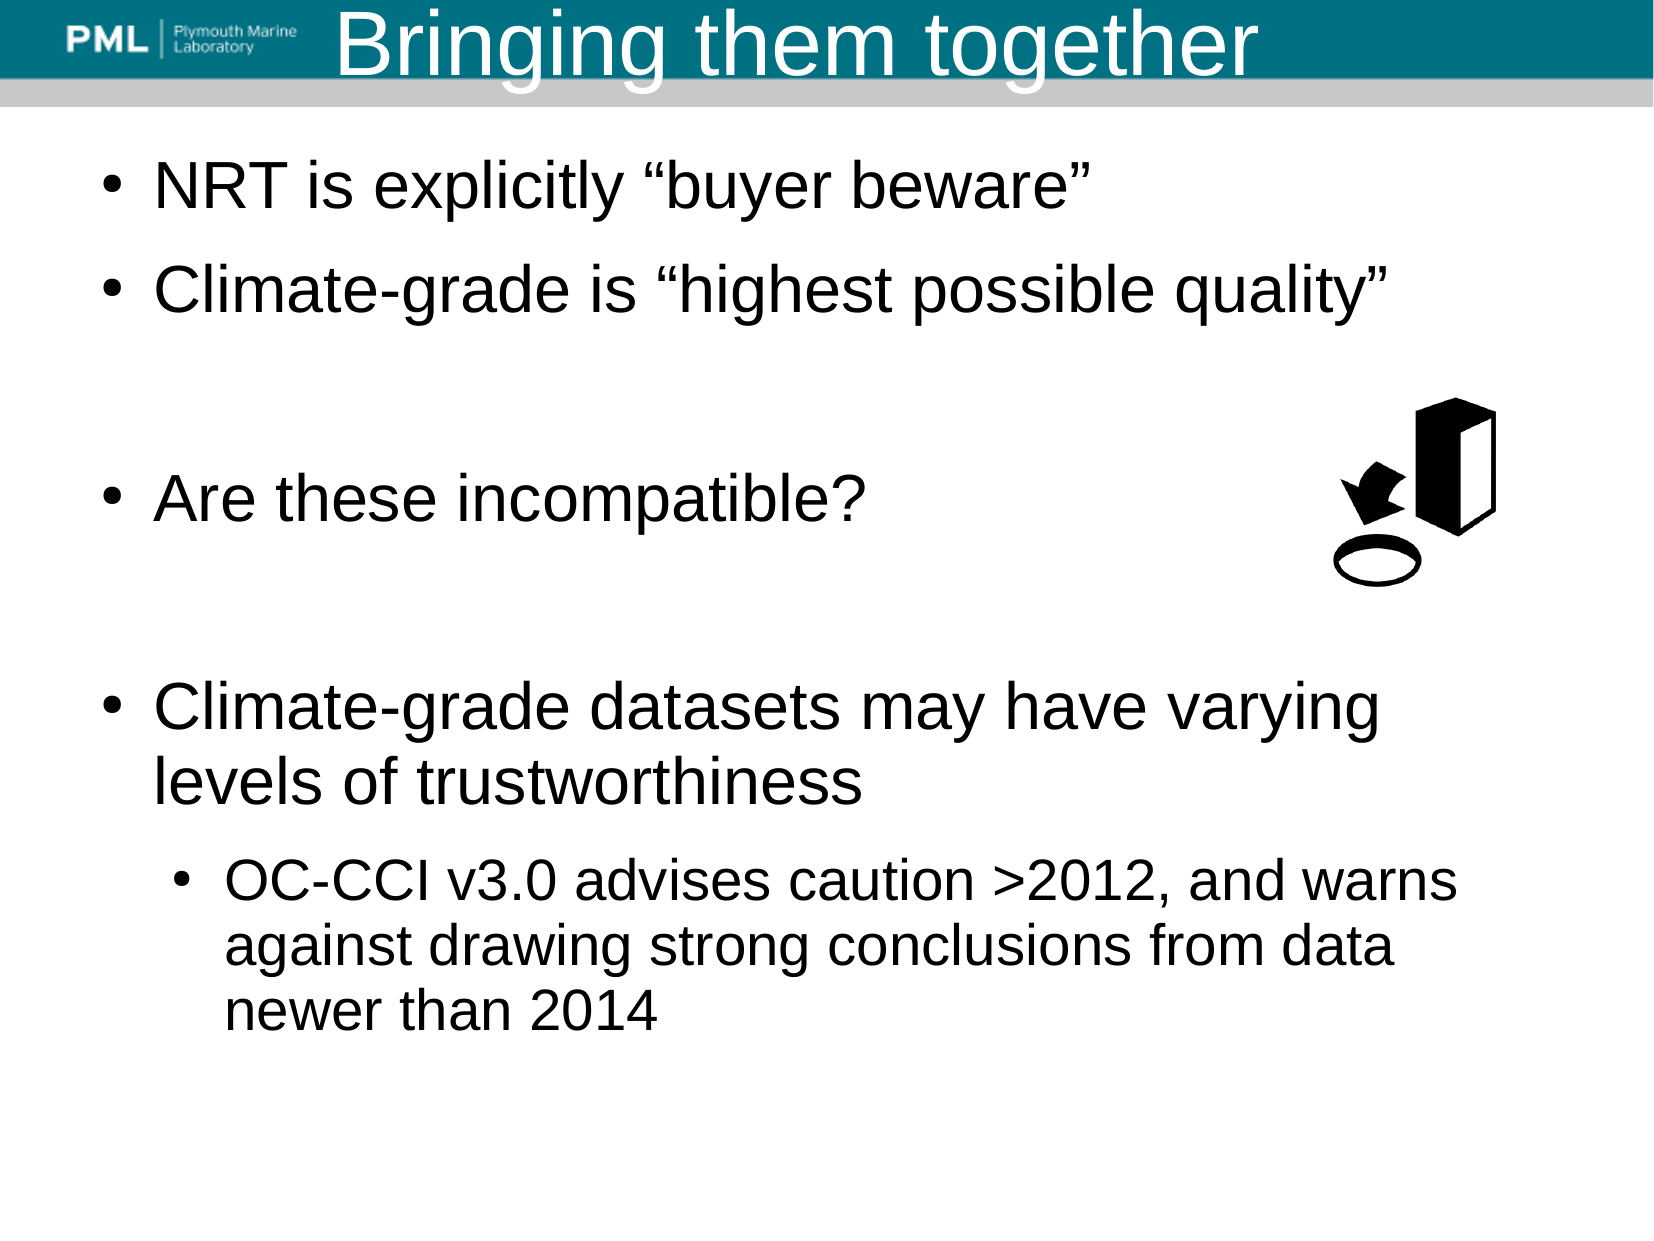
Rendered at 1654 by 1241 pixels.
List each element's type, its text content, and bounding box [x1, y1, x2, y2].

title Bringing them together [324, 0, 1270, 96]
picture [1299, 383, 1541, 615]
list NRT is explicitly “buyer beware” Climate-grade is “highest possible quality” Are these incompatible? Climate-grade datasets may have varying levels of trustworthiness OC-CCI v3.0 advises caution >2012, and warns against drawing strong conclusions from data newer than 2014 [82, 147, 1571, 1044]
picture [0, 0, 1654, 107]
